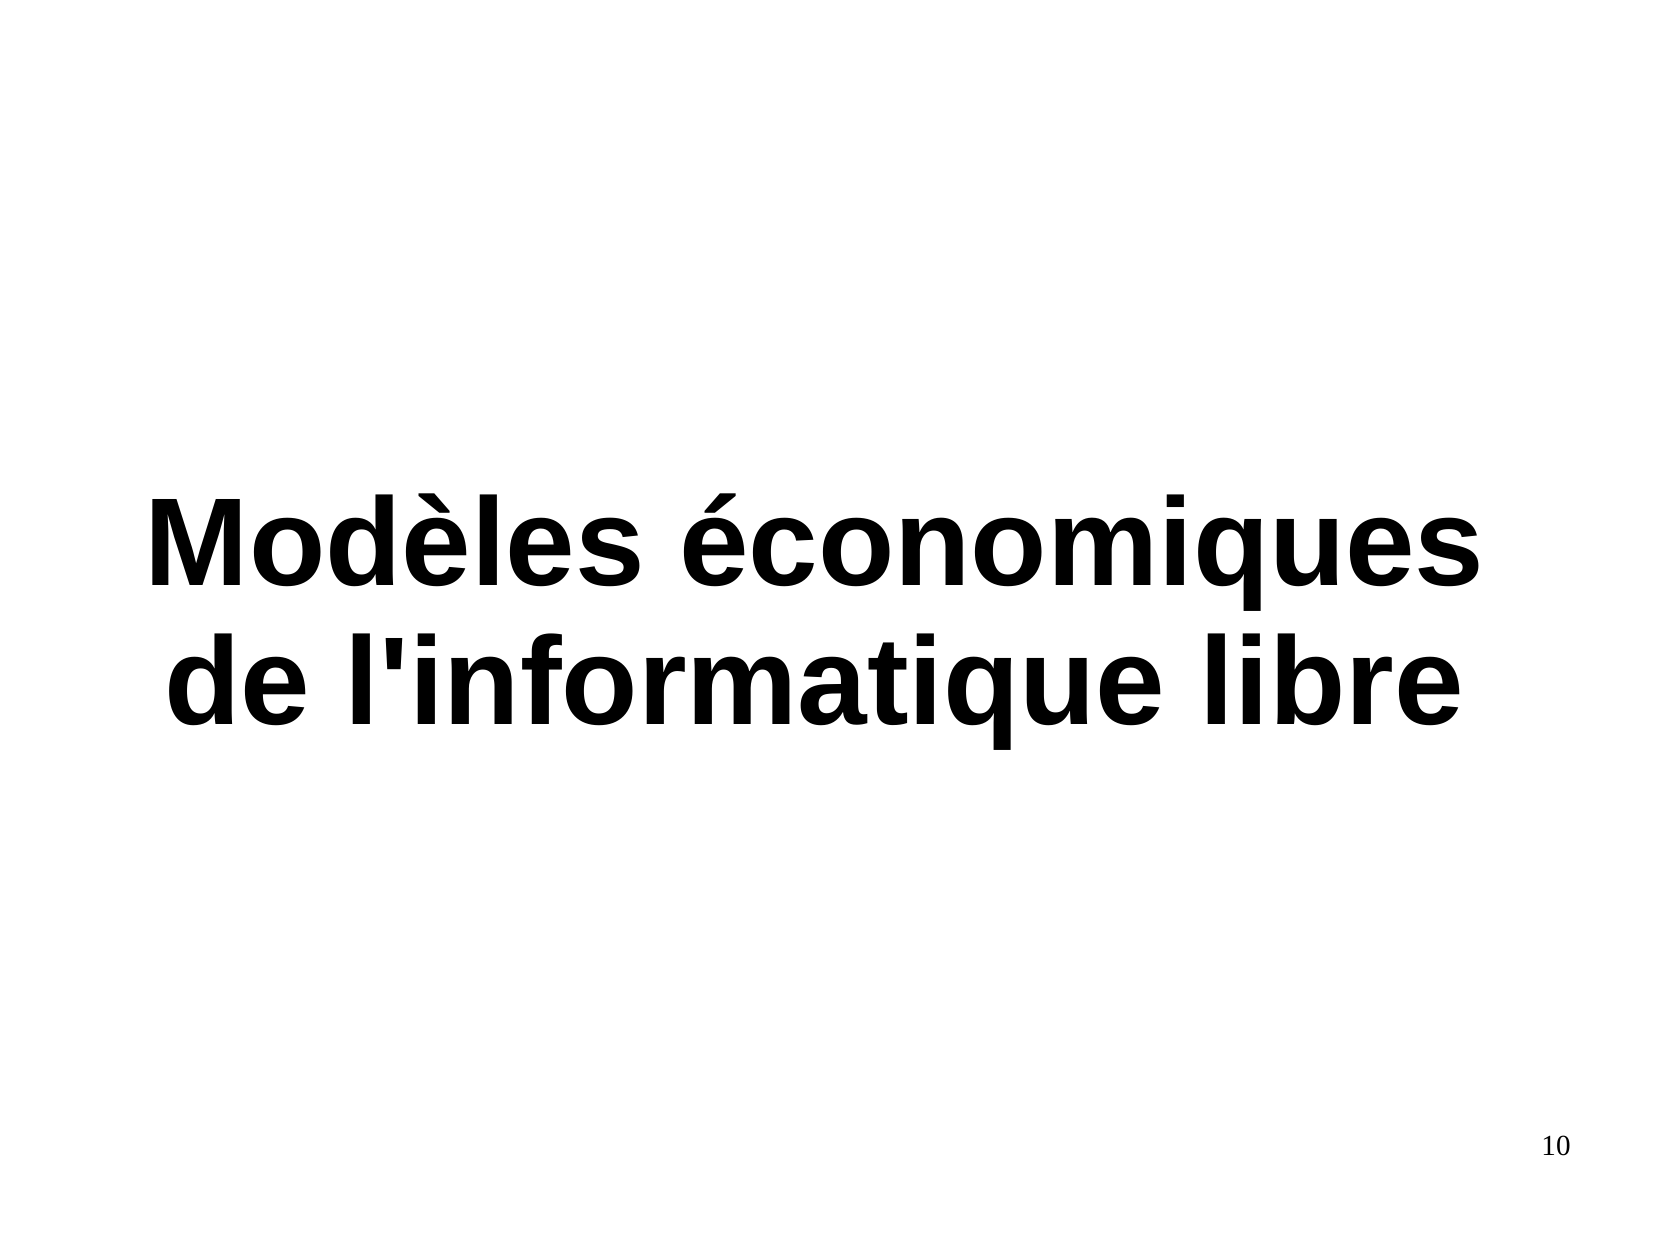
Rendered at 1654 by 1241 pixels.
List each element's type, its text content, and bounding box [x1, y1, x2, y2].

title Modèles économiques de l'informatique libre [70, 471, 1560, 752]
